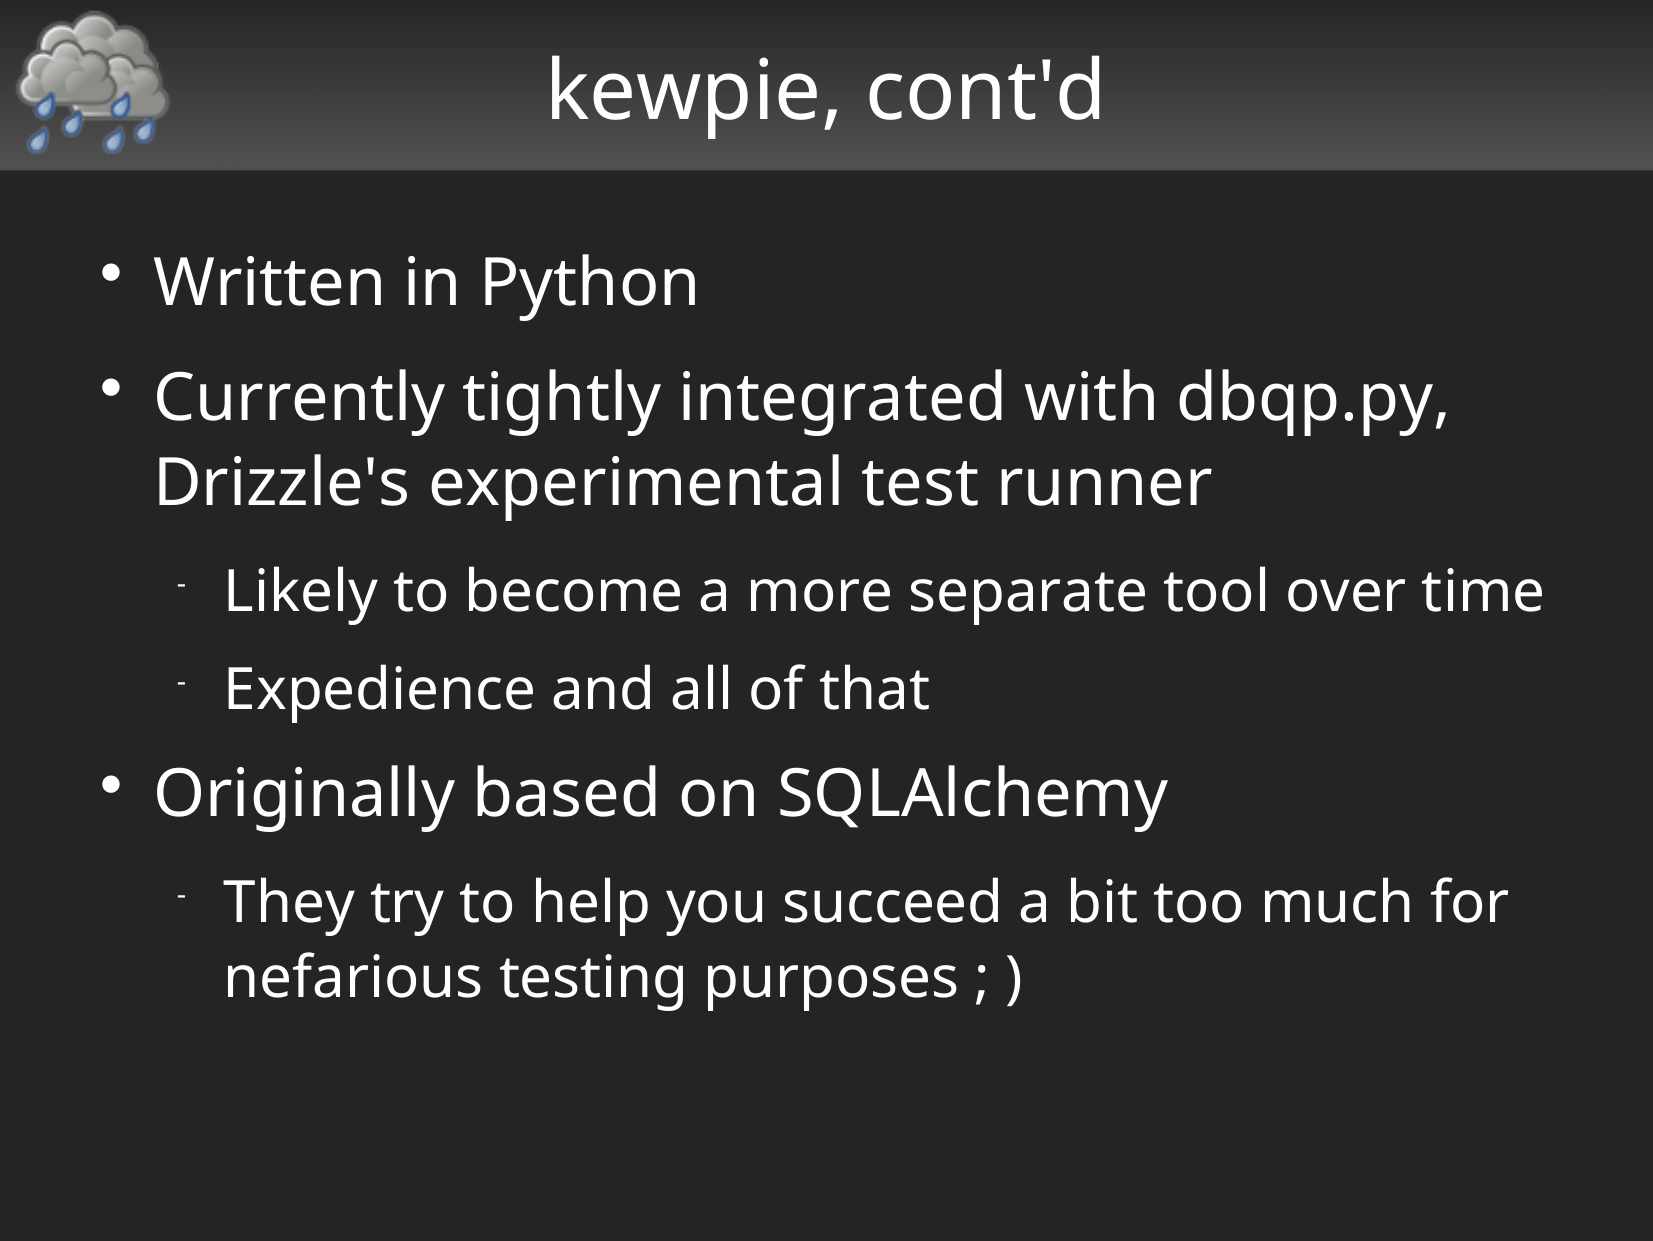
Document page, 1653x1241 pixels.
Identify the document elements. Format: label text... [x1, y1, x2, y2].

list Written in Python Currently tightly integrated with dbqp.py, Drizzle's experimental test runner Likely to become a more separate tool over time Expedience and all of that Originally based on SQLAlchemy They try to help you succeed a bit too much for nefarious testing purposes ; ) [82, 236, 1570, 1086]
picture [0, 0, 1653, 1241]
title kewpie, cont'd [82, 39, 1570, 137]
